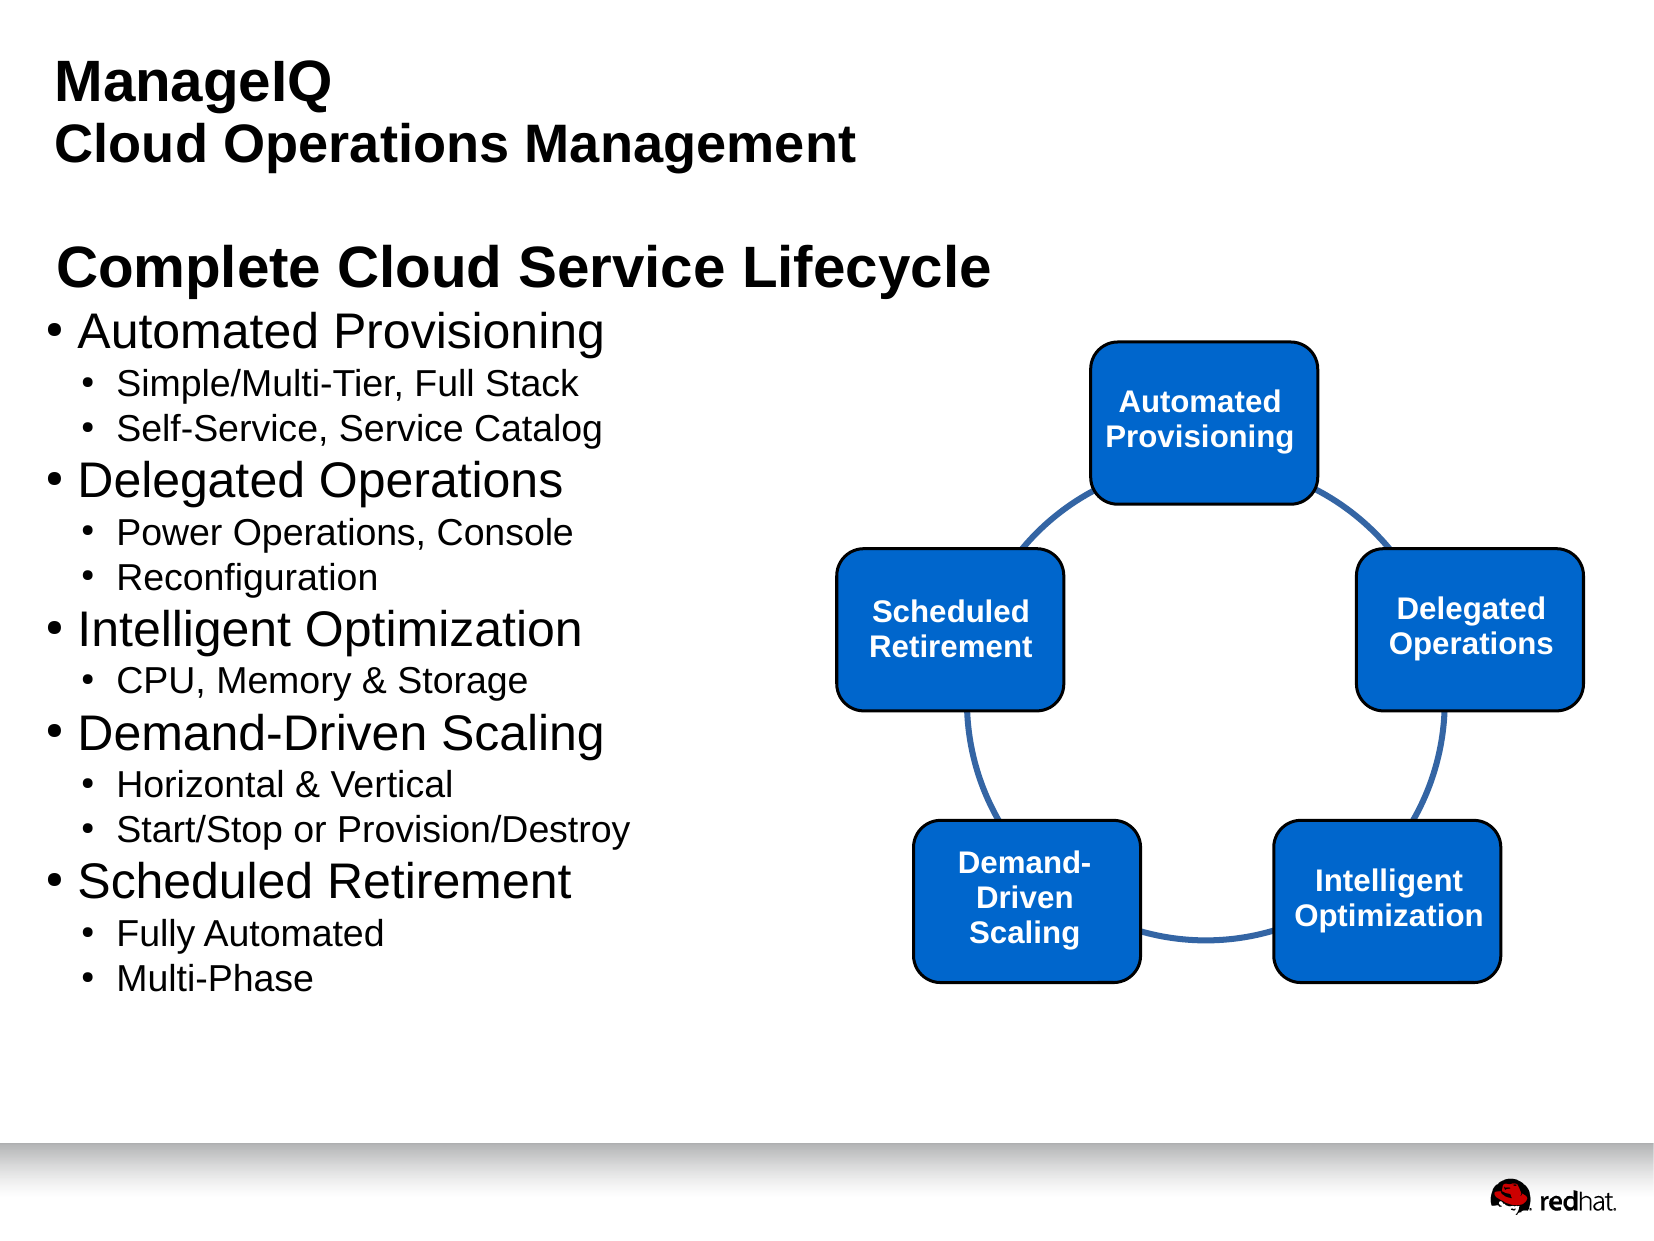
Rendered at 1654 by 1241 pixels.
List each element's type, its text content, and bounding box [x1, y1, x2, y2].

text_box ManageIQ Cloud Operations Management [54, 45, 1640, 176]
text_box Complete Cloud Service Lifecycle [41, 227, 1008, 307]
text_box [1356, 548, 1584, 711]
text_box Automated Provisioning [1090, 377, 1310, 462]
text_box Demand- Driven Scaling [943, 837, 1107, 957]
text_box [913, 820, 1141, 983]
text_box Intelligent Optimization [1279, 855, 1499, 940]
text_box [836, 548, 1064, 711]
text_box [1090, 341, 1318, 505]
text_box Delegated Operations [1374, 584, 1570, 669]
picture [0, 1143, 1654, 1241]
text_box Scheduled Retirement [854, 587, 1048, 672]
list Automated Provisioning Simple/Multi-Tier, Full Stack Self-Service, Service Catalog Delegated Operations Power Operations, Console Reconfiguration Intelligent Optimization CPU, Memory & Storage Demand-Driven Scaling Horizontal & Vertical Start/Stop or Provision/Destroy Scheduled Retirement Fully Automated Multi-Phase [45, 307, 758, 1013]
text_box [1273, 820, 1501, 983]
